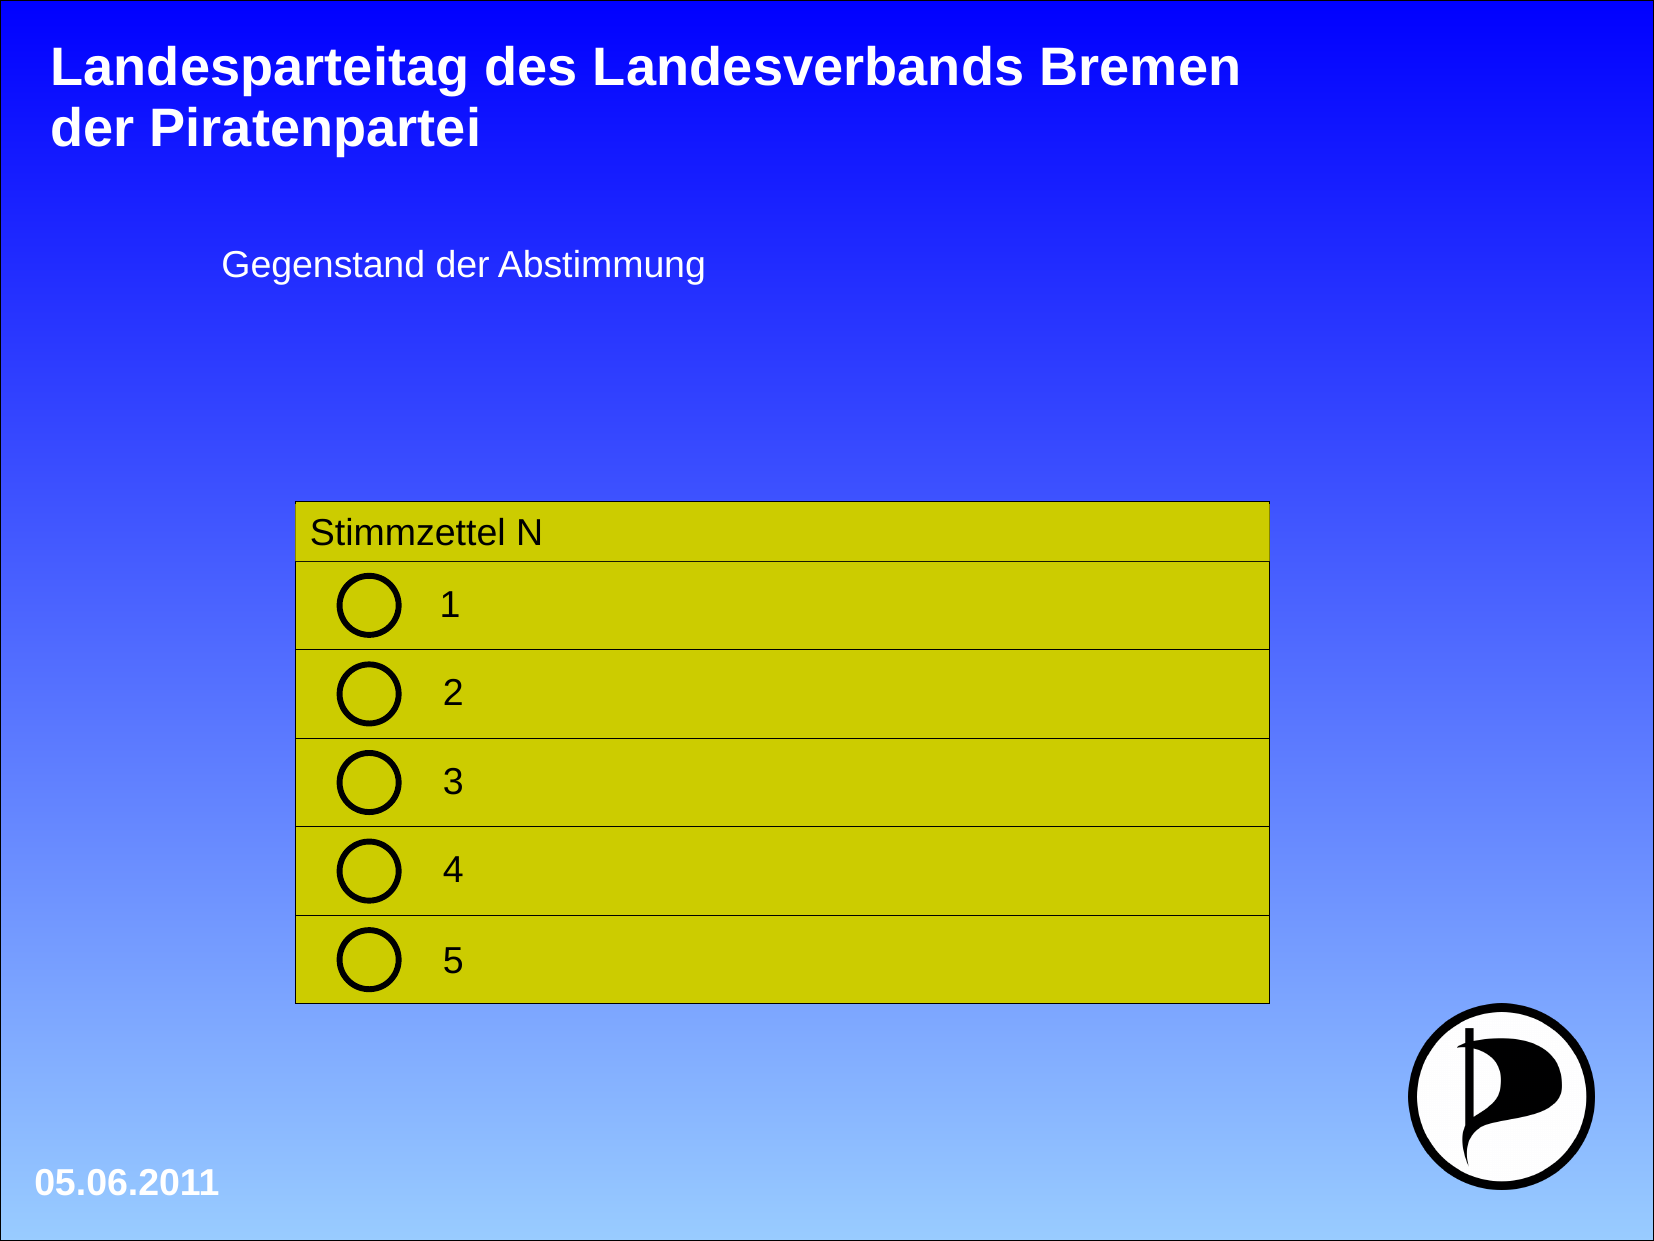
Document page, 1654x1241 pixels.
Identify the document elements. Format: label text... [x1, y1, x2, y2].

text_box [295, 916, 1270, 1004]
text_box Stimmzettel N [295, 504, 1270, 562]
text_box 5 [428, 932, 479, 990]
text_box [295, 827, 1270, 915]
text_box 4 [428, 841, 479, 899]
text_box Gegenstand der Abstimmung [206, 236, 1388, 473]
text_box 4 [1, 412, 206, 416]
text_box [295, 650, 1270, 738]
picture [1408, 1003, 1595, 1190]
text_box 3 [428, 752, 479, 810]
text_box [295, 562, 1270, 649]
text_box 2 [428, 664, 479, 722]
text_box 4 [1388, 412, 1653, 416]
text_box [295, 739, 1270, 826]
text_box 1 [424, 575, 476, 633]
